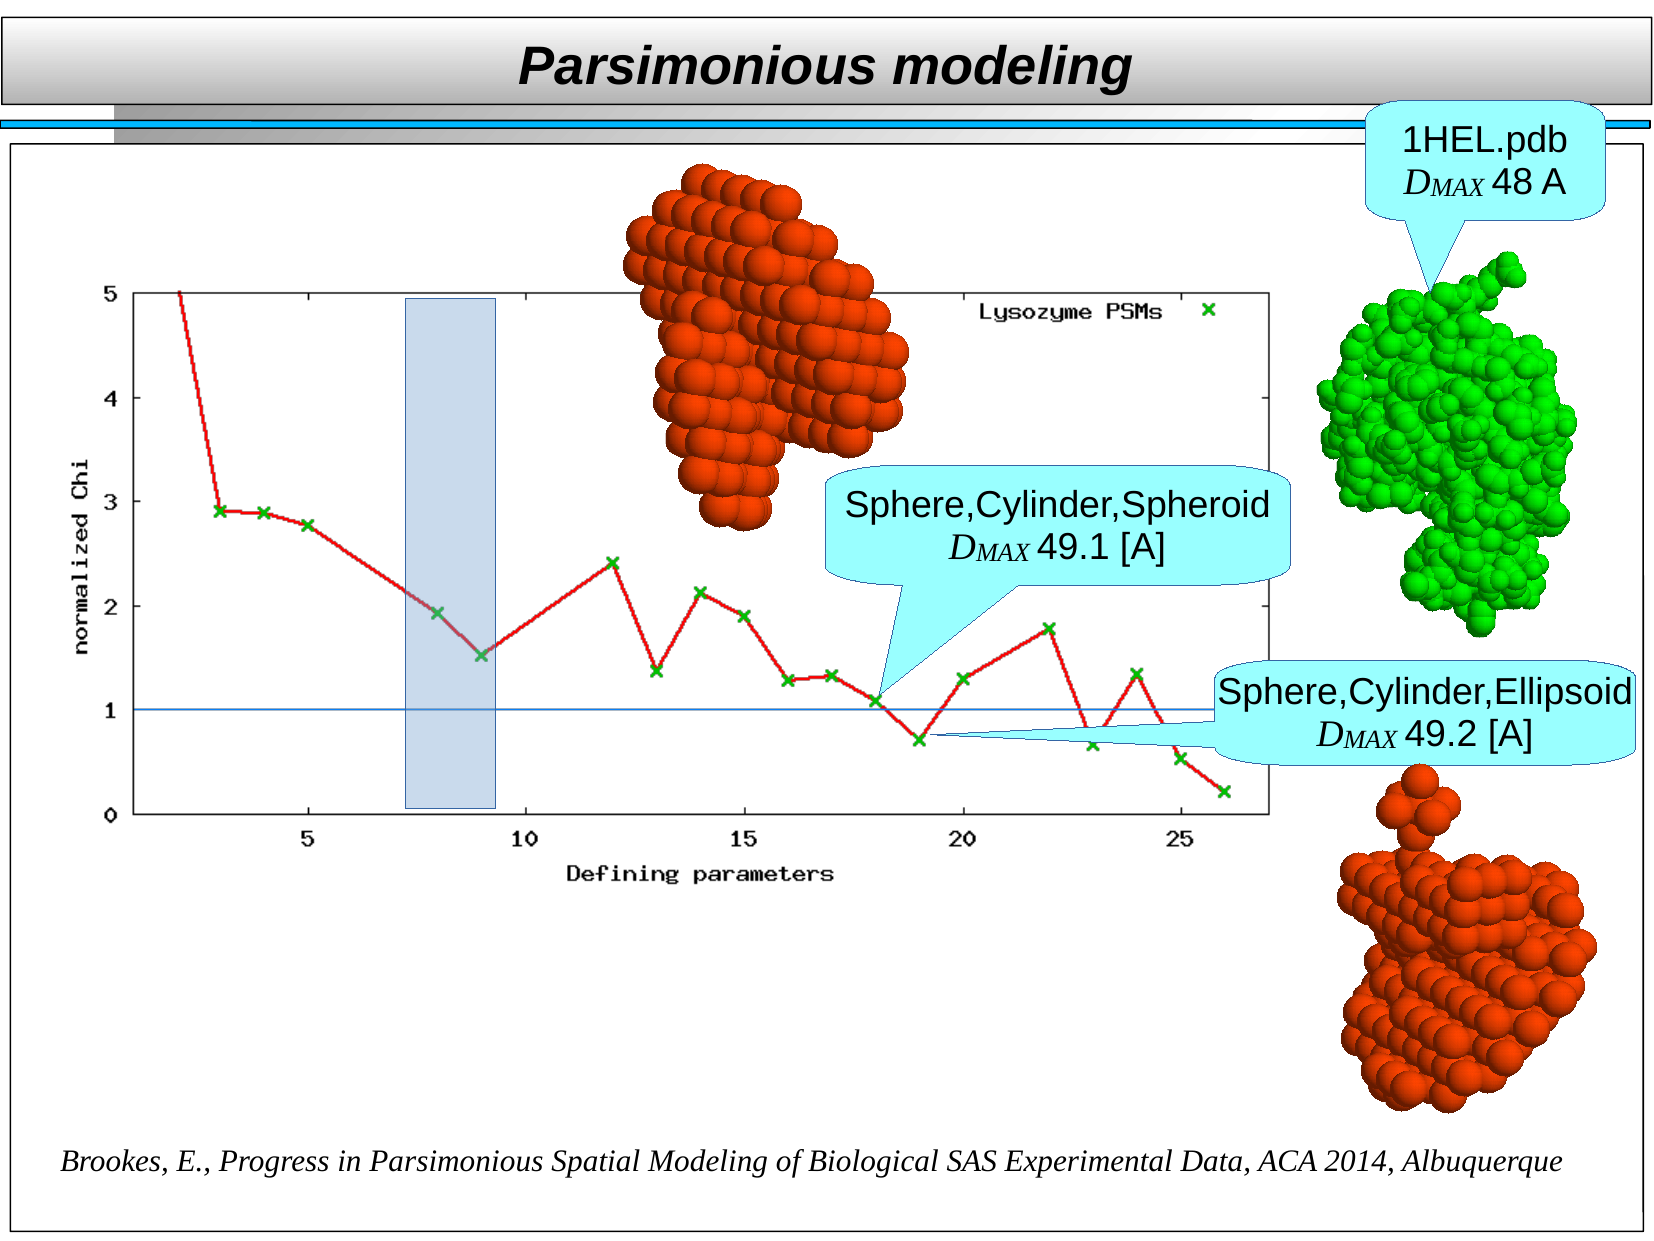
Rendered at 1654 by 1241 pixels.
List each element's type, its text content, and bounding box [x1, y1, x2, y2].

text_box [0, 120, 1365, 129]
text_box 1HEL.pdb DMAX 48 A [1365, 100, 1606, 293]
text_box Parsimonious modeling [1, 17, 1652, 105]
text_box [1606, 120, 1651, 129]
title Brookes, E., Progress in Parsimonious Spatial Modeling of Biological SAS Experimental Data, ACA 2014, Albuquerque [60, 1106, 1577, 1216]
text_box Sphere,Cylinder,Ellipsoid DMAX 49.2 [A] [930, 660, 1636, 766]
picture [1320, 749, 1613, 1125]
picture [64, 148, 1606, 889]
text_box [405, 298, 496, 809]
text_box Sphere,Cylinder,Spheroid DMAX 49.1 [A] [825, 465, 1291, 696]
